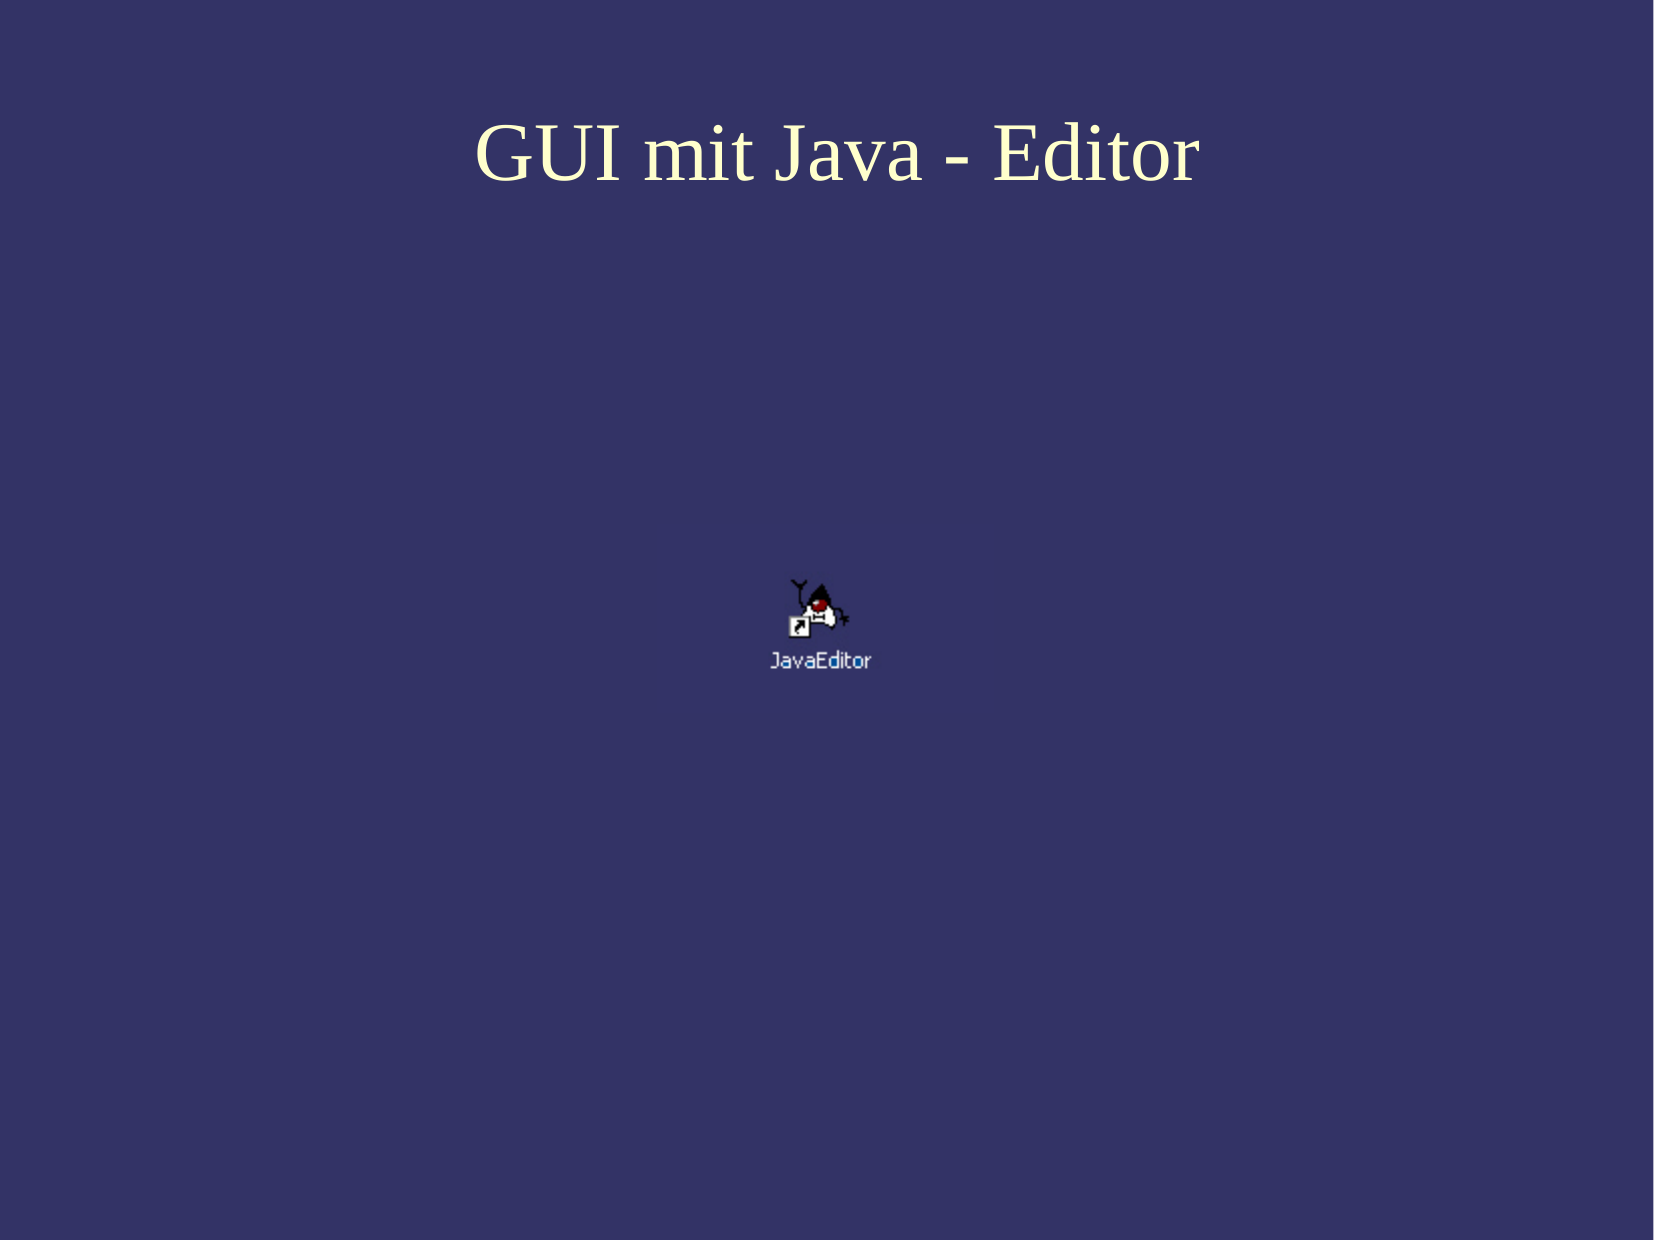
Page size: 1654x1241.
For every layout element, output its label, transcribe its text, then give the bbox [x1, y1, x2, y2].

picture [657, 524, 994, 713]
title GUI mit Java - Editor [54, 44, 1622, 260]
